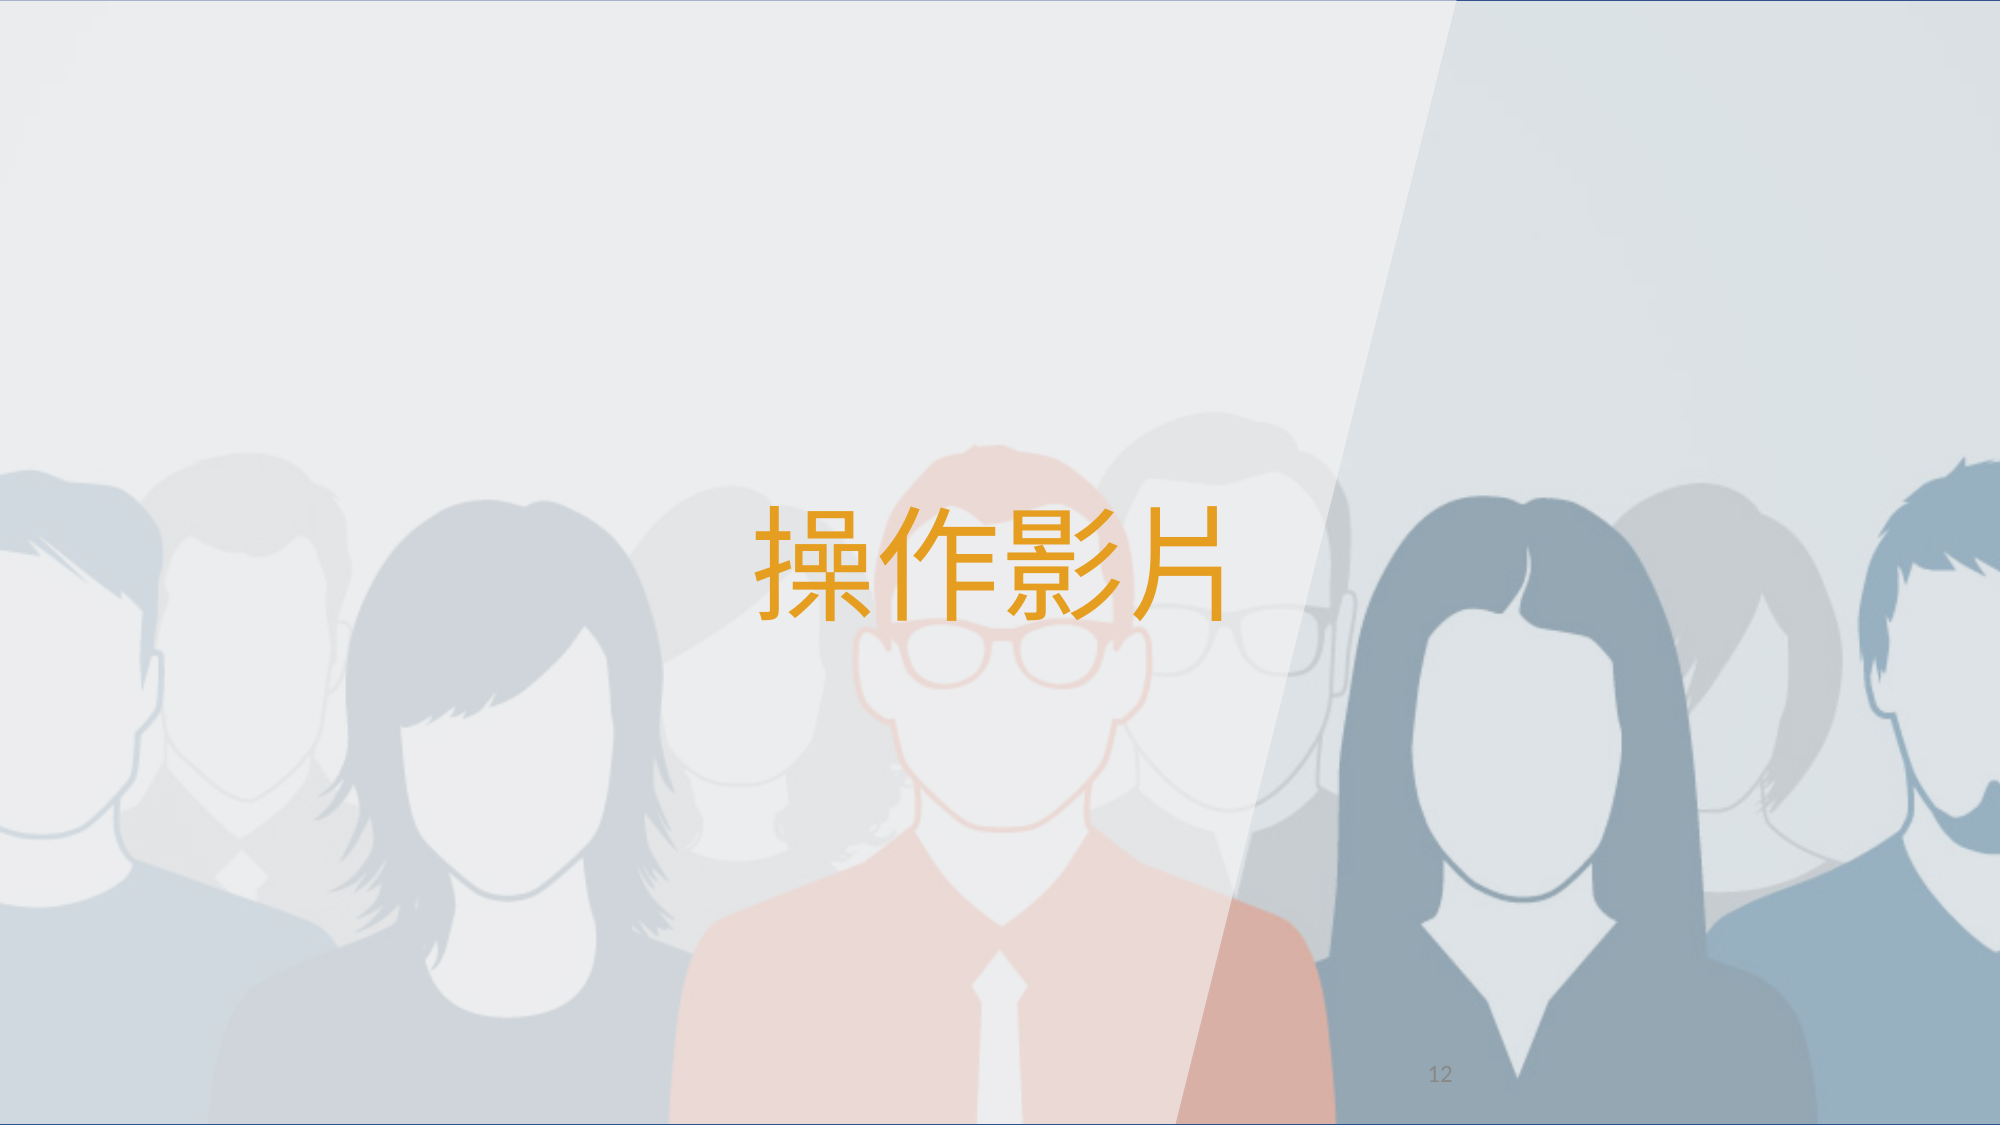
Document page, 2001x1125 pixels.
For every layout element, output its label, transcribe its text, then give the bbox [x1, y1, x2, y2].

text_box [0, 0, 2000, 1125]
text_box 操作影片 [468, 479, 1532, 646]
text_box 12 [1412, 1042, 1863, 1103]
